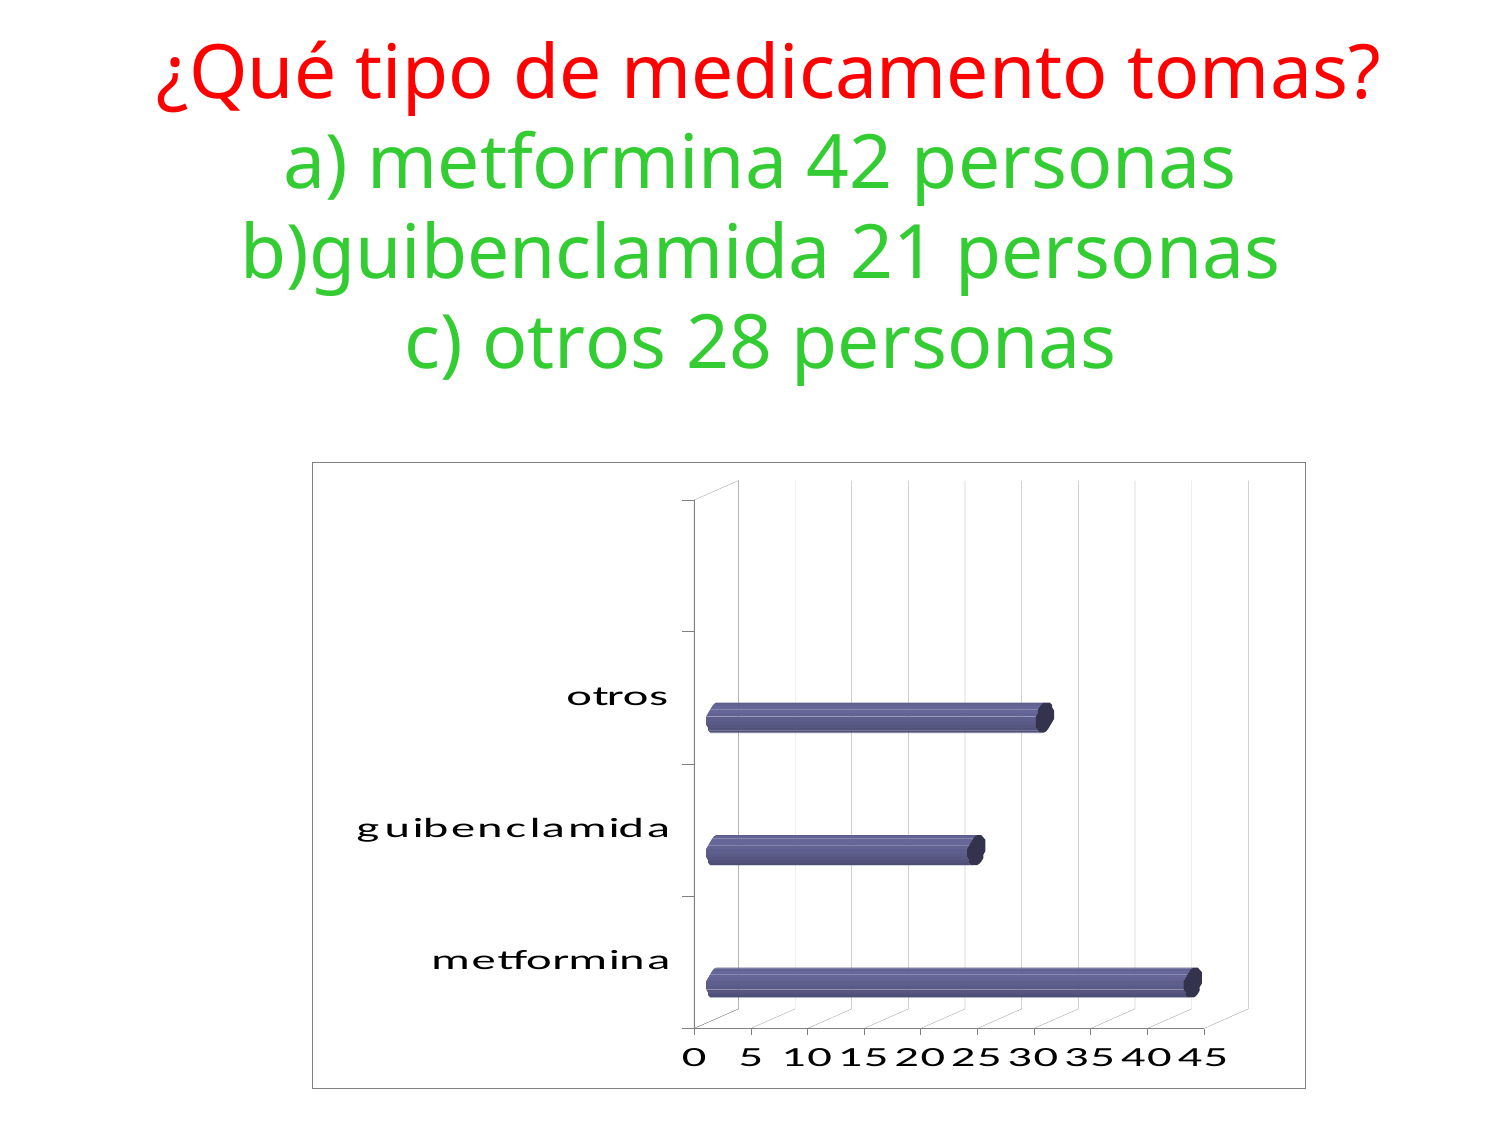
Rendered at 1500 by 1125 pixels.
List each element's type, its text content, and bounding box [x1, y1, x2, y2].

picture [301, 456, 1317, 1094]
title ¿Qué tipo de medicamento tomas? a) metformina 42 personas b)guibenclamida 21 personas c) otros 28 personas [75, 15, 1447, 391]
